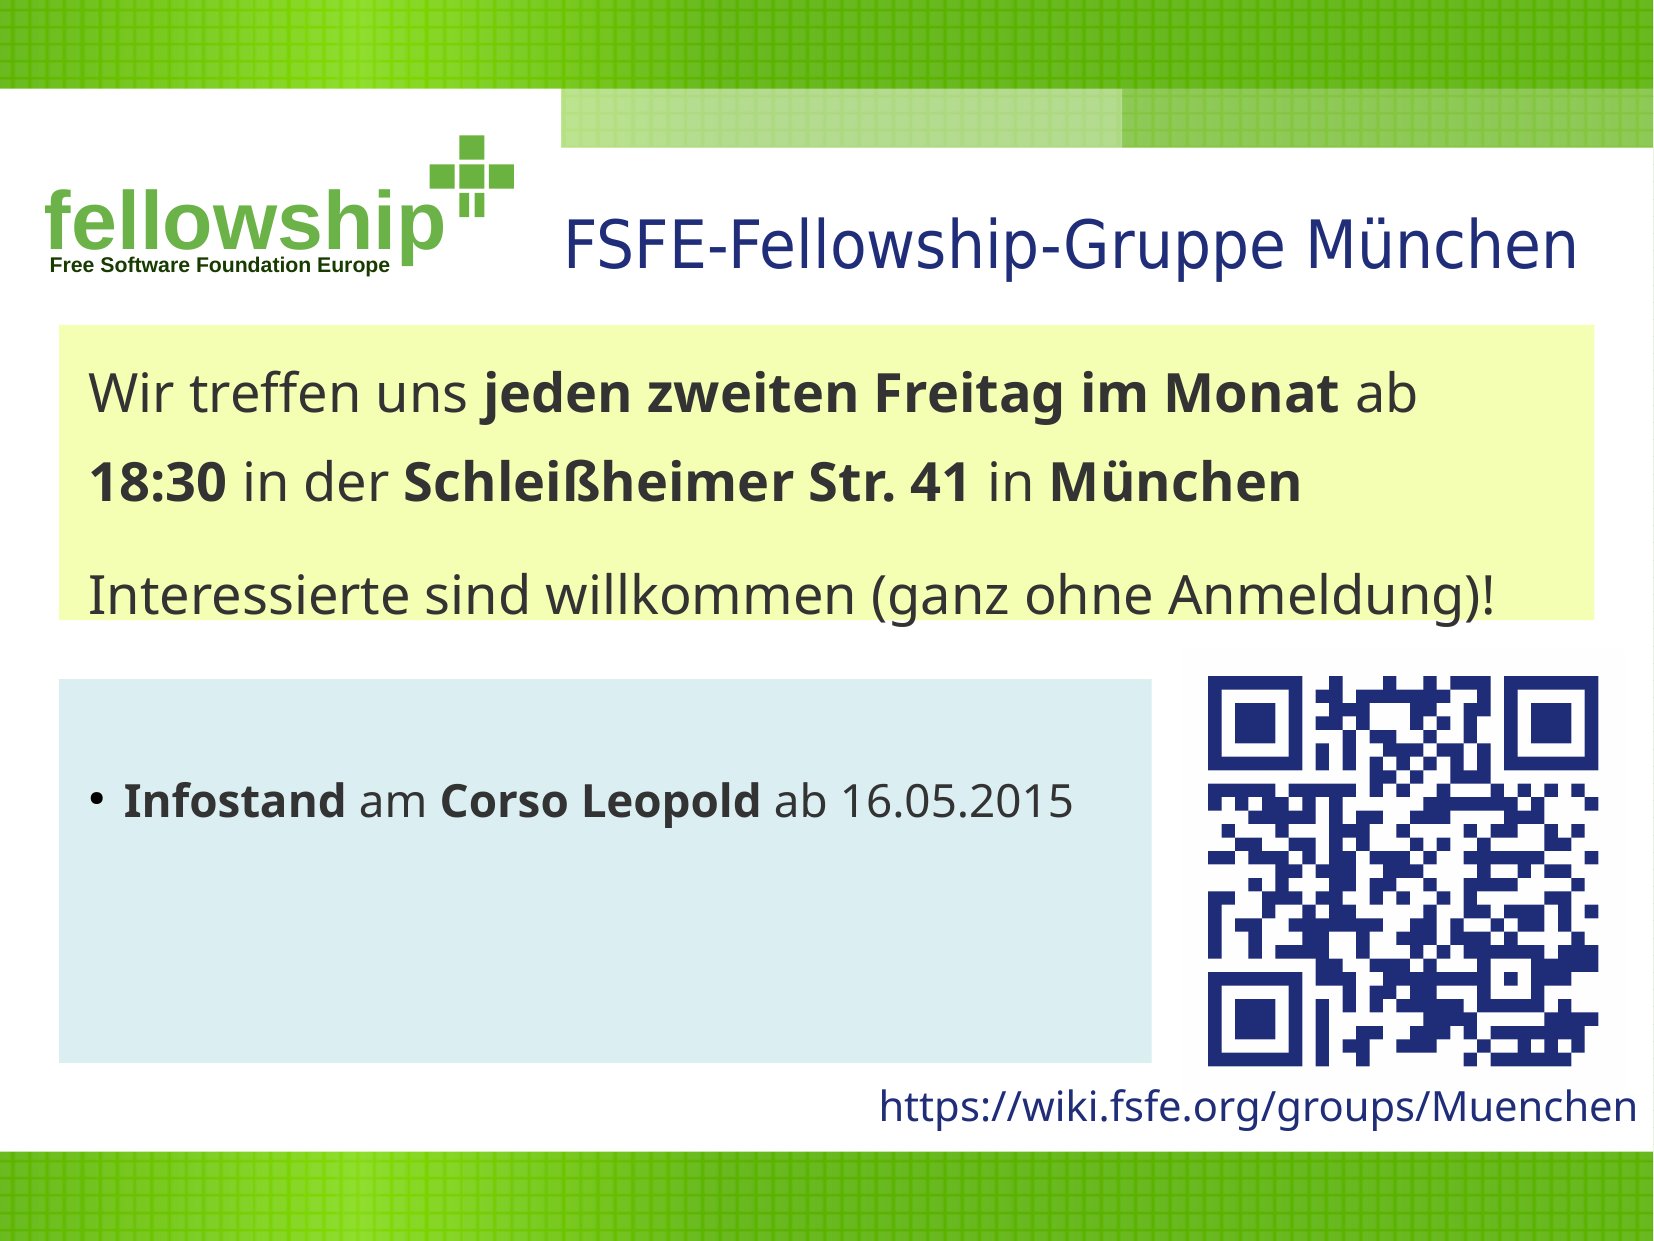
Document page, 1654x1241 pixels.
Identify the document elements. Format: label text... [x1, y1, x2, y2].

text_box Infostand am Corso Leopold ab 16.05.2015 [59, 679, 1152, 1063]
text_box Wir treffen uns jeden zweiten Freitag im Monat ab 18:30 in der Schleißheimer Str. 41 in München Interessierte sind willkommen (ganz ohne Anmeldung)! [59, 324, 1595, 621]
picture [1181, 649, 1625, 1093]
picture [0, 0, 1654, 1241]
text_box https://wiki.fsfe.org/groups/Muenchen [863, 1068, 1618, 1133]
text_box FSFE-Fellowship-Gruppe München [563, 206, 1581, 285]
picture [45, 135, 514, 278]
